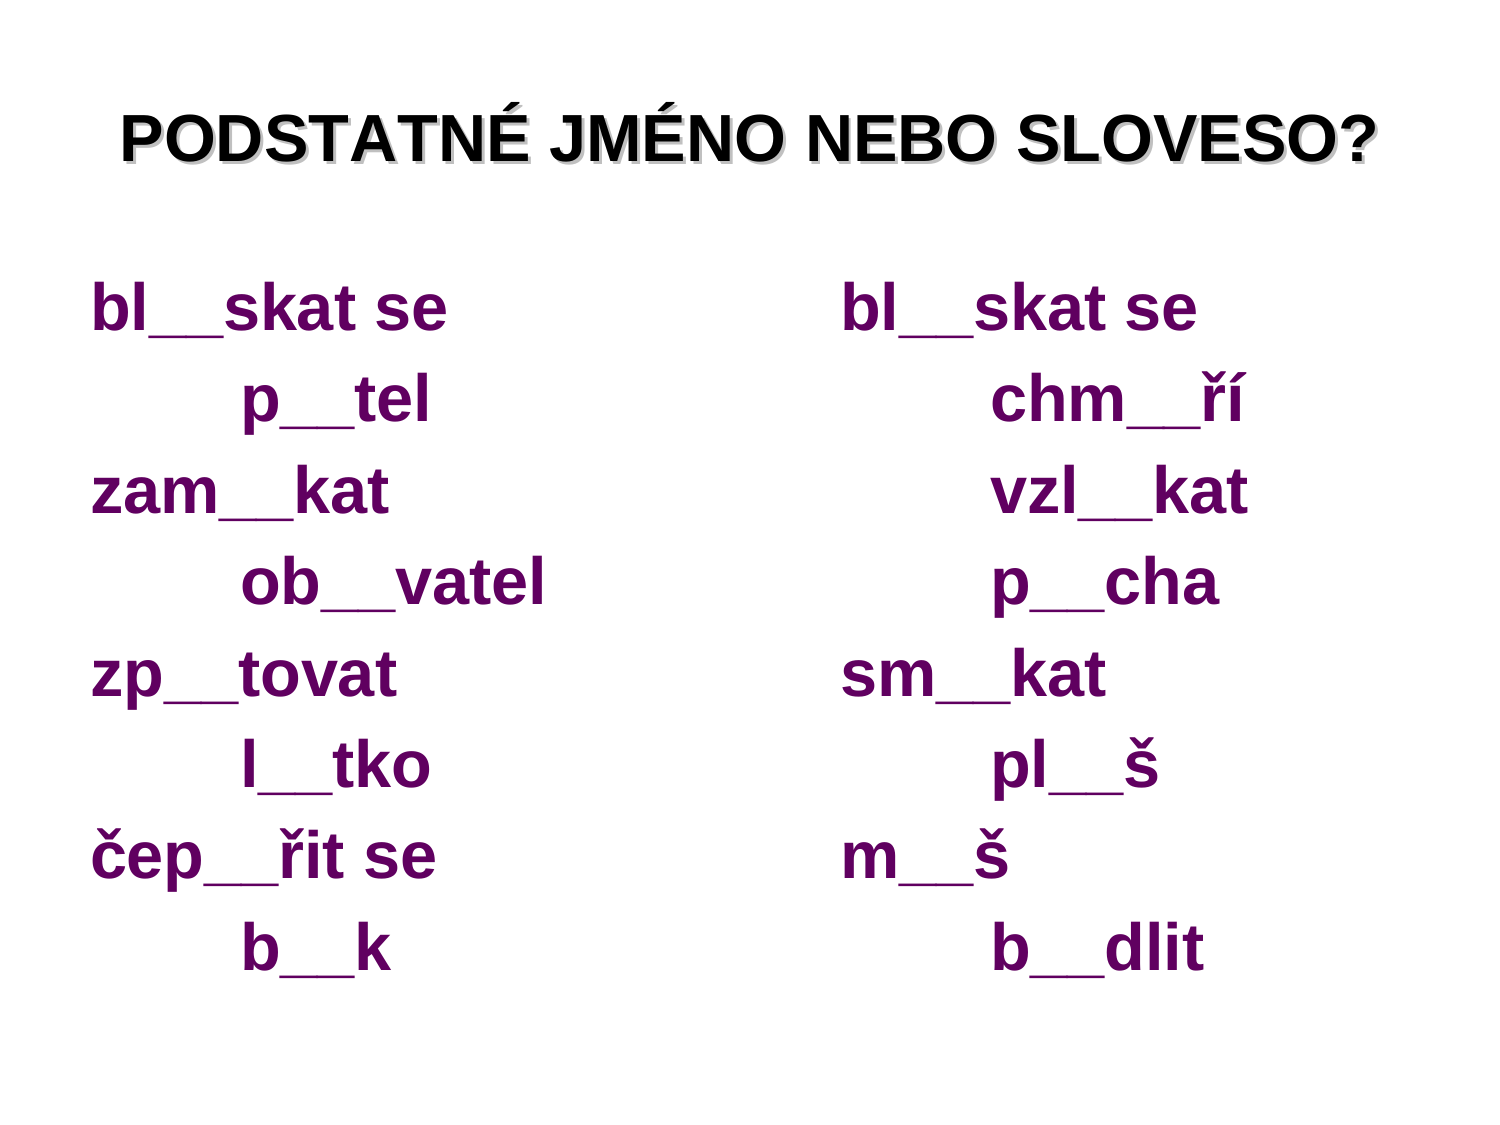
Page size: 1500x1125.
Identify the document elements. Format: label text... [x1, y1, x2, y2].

title PODSTATNÉ JMÉNO NEBO SLOVESO? [75, 45, 1426, 233]
list bl__skat se bl__skat se p__tel chm__ří zam__kat vzl__kat ob__vatel p__cha zp__tovat sm__kat l__tko pl__š čep__řit se m__š b__k b__dlit [75, 262, 1426, 1035]
